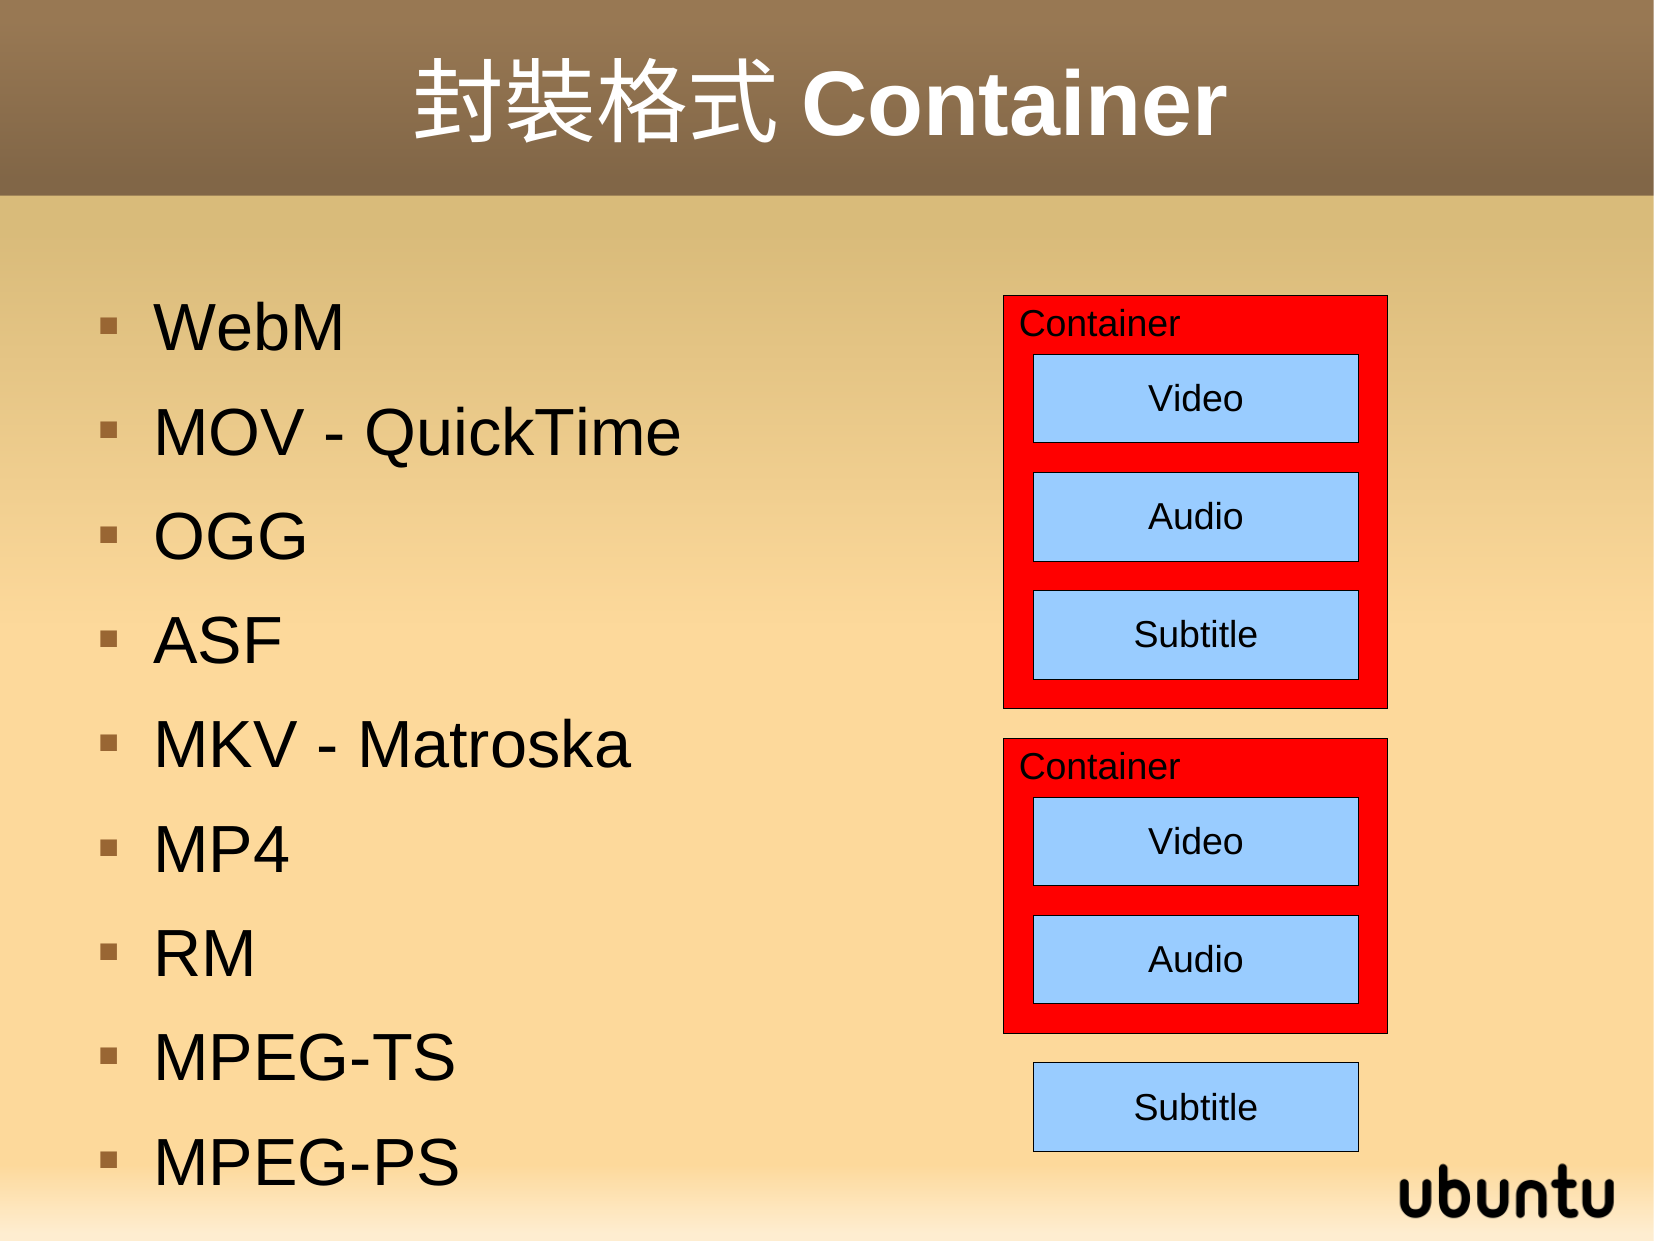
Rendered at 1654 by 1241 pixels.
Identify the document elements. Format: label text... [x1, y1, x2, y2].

text_box Subtitle [1033, 1062, 1359, 1152]
text_box Video [1033, 797, 1359, 886]
title 封裝格式Container [76, 0, 1565, 208]
picture [0, 0, 1654, 1241]
text_box Audio [1033, 915, 1359, 1004]
text_box Audio [1033, 472, 1359, 562]
text_box Subtitle [1033, 590, 1359, 680]
text_box Container [1003, 295, 1388, 709]
list WebM MOV - QuickTime OGG ASF MKV - Matroska MP4 RM MPEG-TS MPEG-PS [82, 290, 809, 1200]
text_box Container [1003, 738, 1388, 1034]
text_box Video [1033, 354, 1359, 443]
